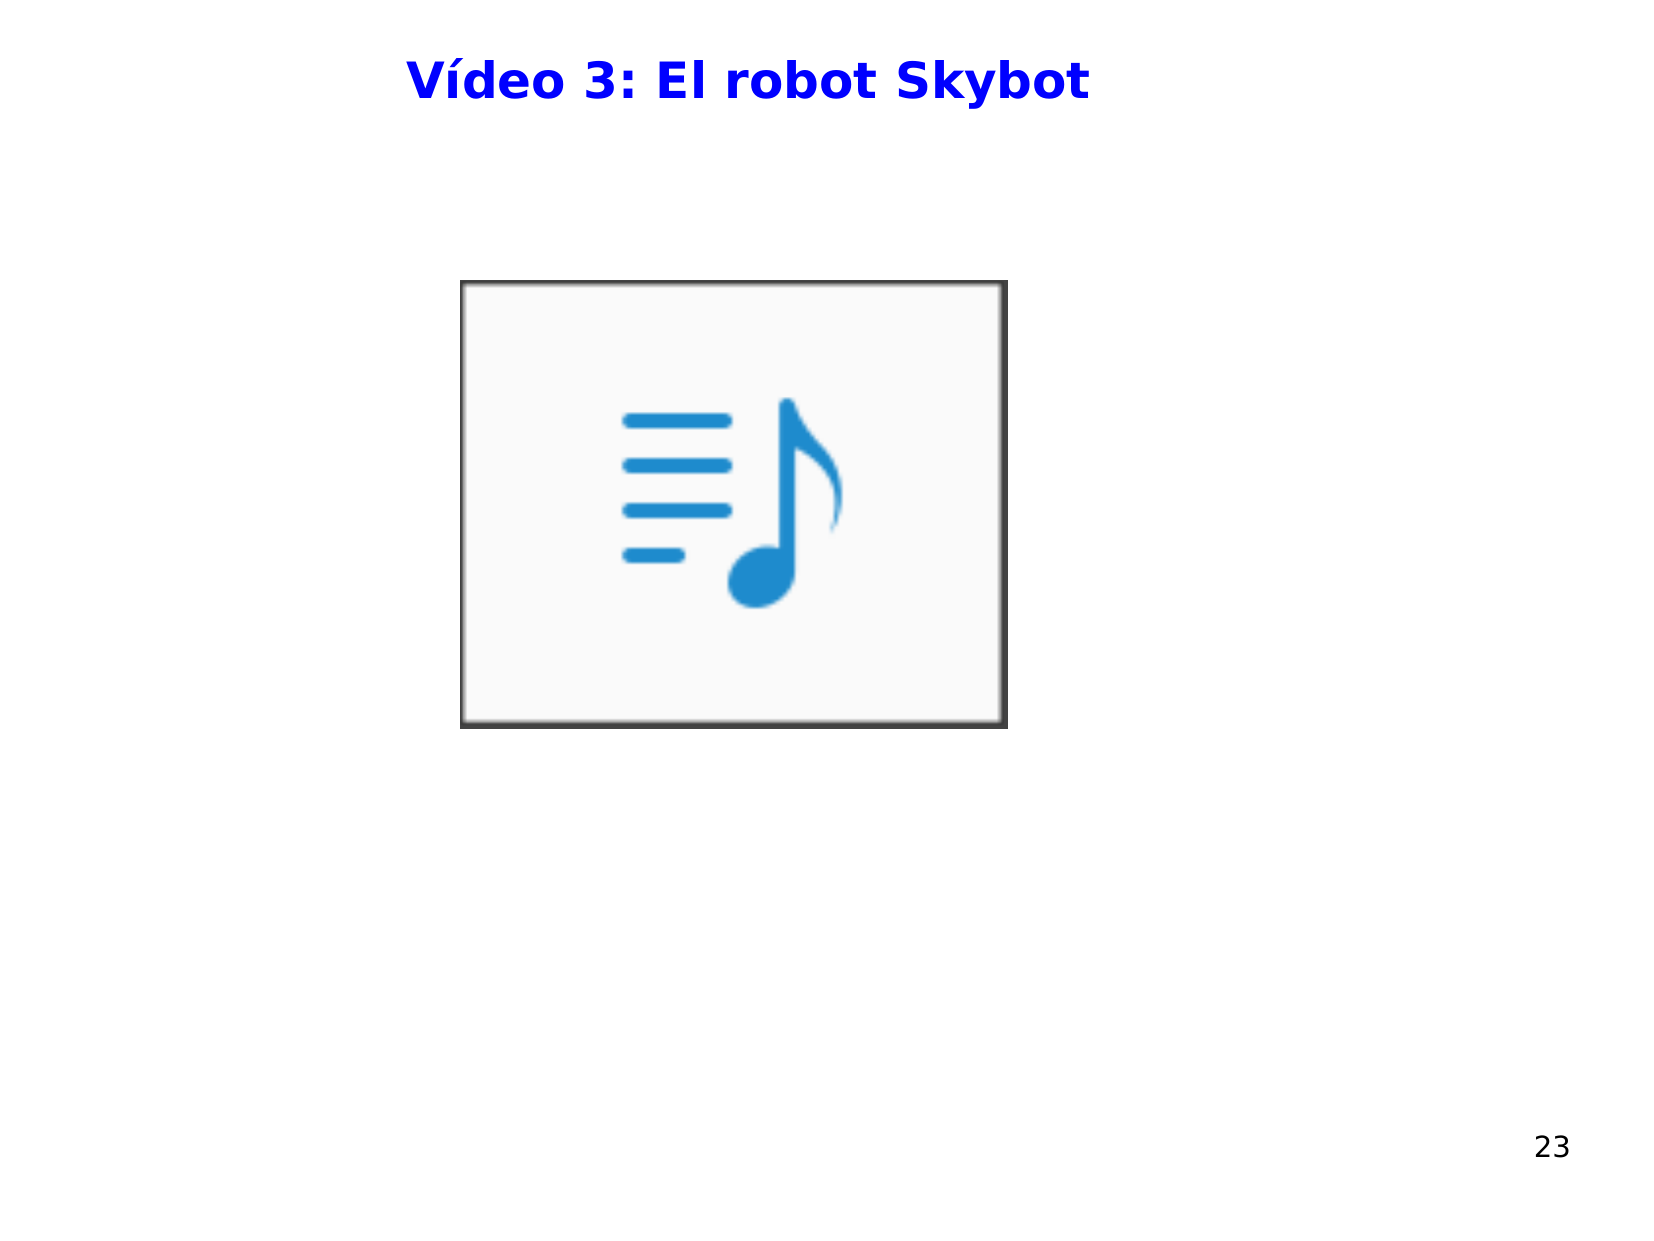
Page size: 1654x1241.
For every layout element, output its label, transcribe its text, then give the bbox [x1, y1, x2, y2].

text_box Vídeo 3: El robot Skybot [391, 44, 1107, 118]
text_box [458, 279, 1009, 730]
